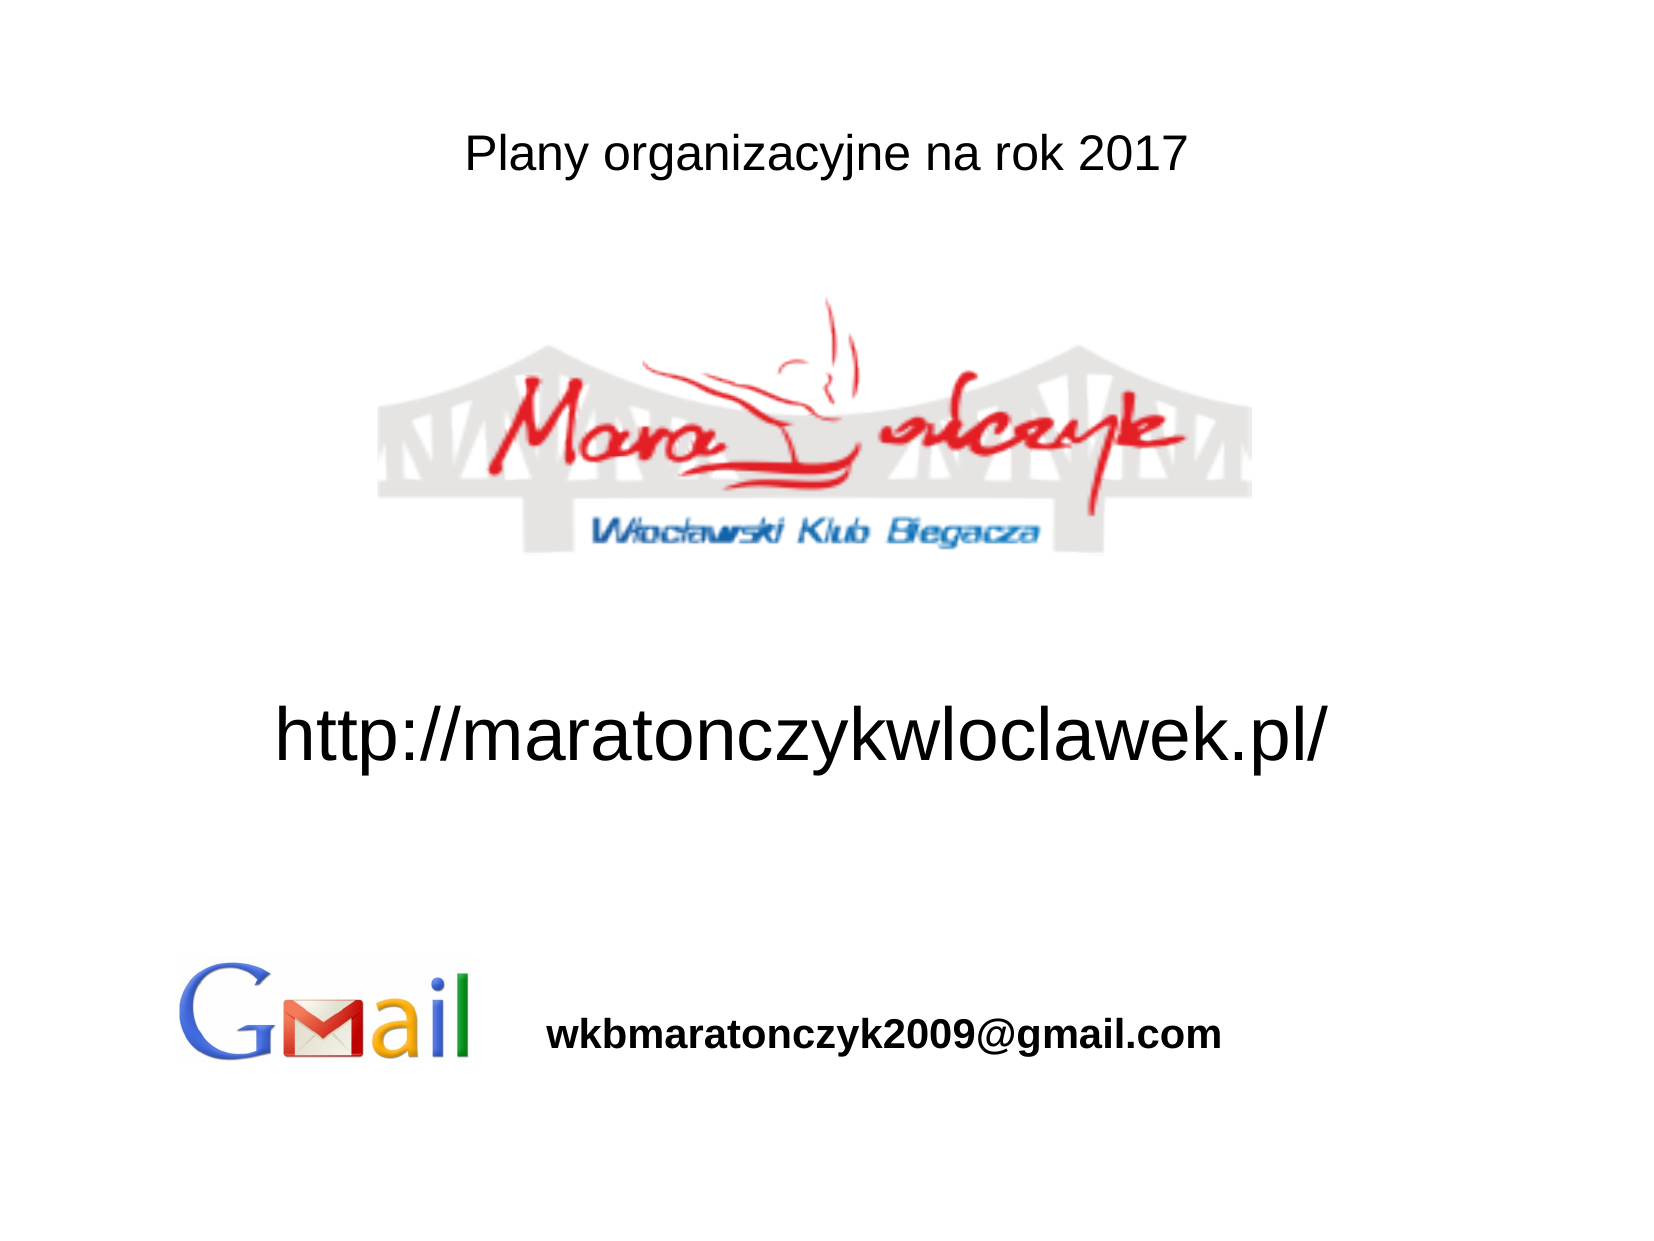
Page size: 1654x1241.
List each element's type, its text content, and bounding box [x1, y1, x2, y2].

picture [177, 956, 473, 1063]
picture [377, 295, 1252, 556]
title Plany organizacyjne na rok 2017 [82, 49, 1571, 257]
text_box wkbmaratonczyk2009@gmail.com [531, 1003, 1359, 1067]
text_box http://maratonczykwloclawek.pl/ [259, 685, 1595, 809]
